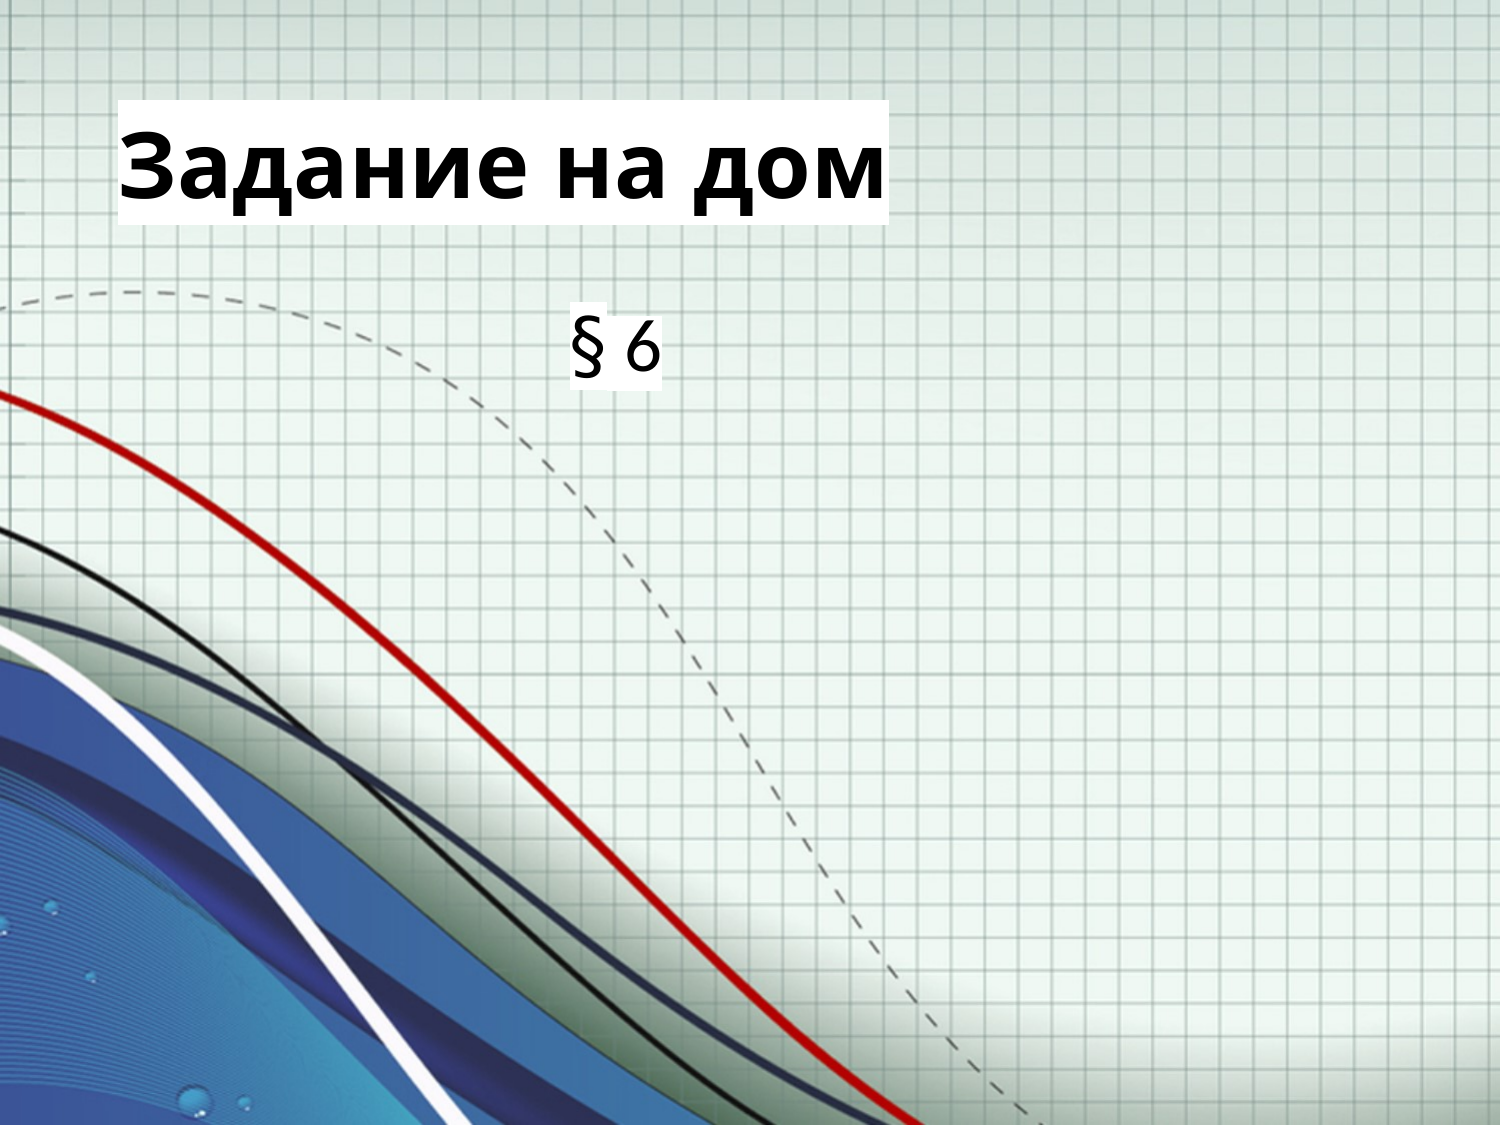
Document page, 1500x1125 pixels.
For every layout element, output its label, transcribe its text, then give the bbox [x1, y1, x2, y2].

title Задание на дом [103, 59, 1397, 278]
picture [0, 0, 1500, 1125]
list § 6 [555, 299, 1397, 1014]
